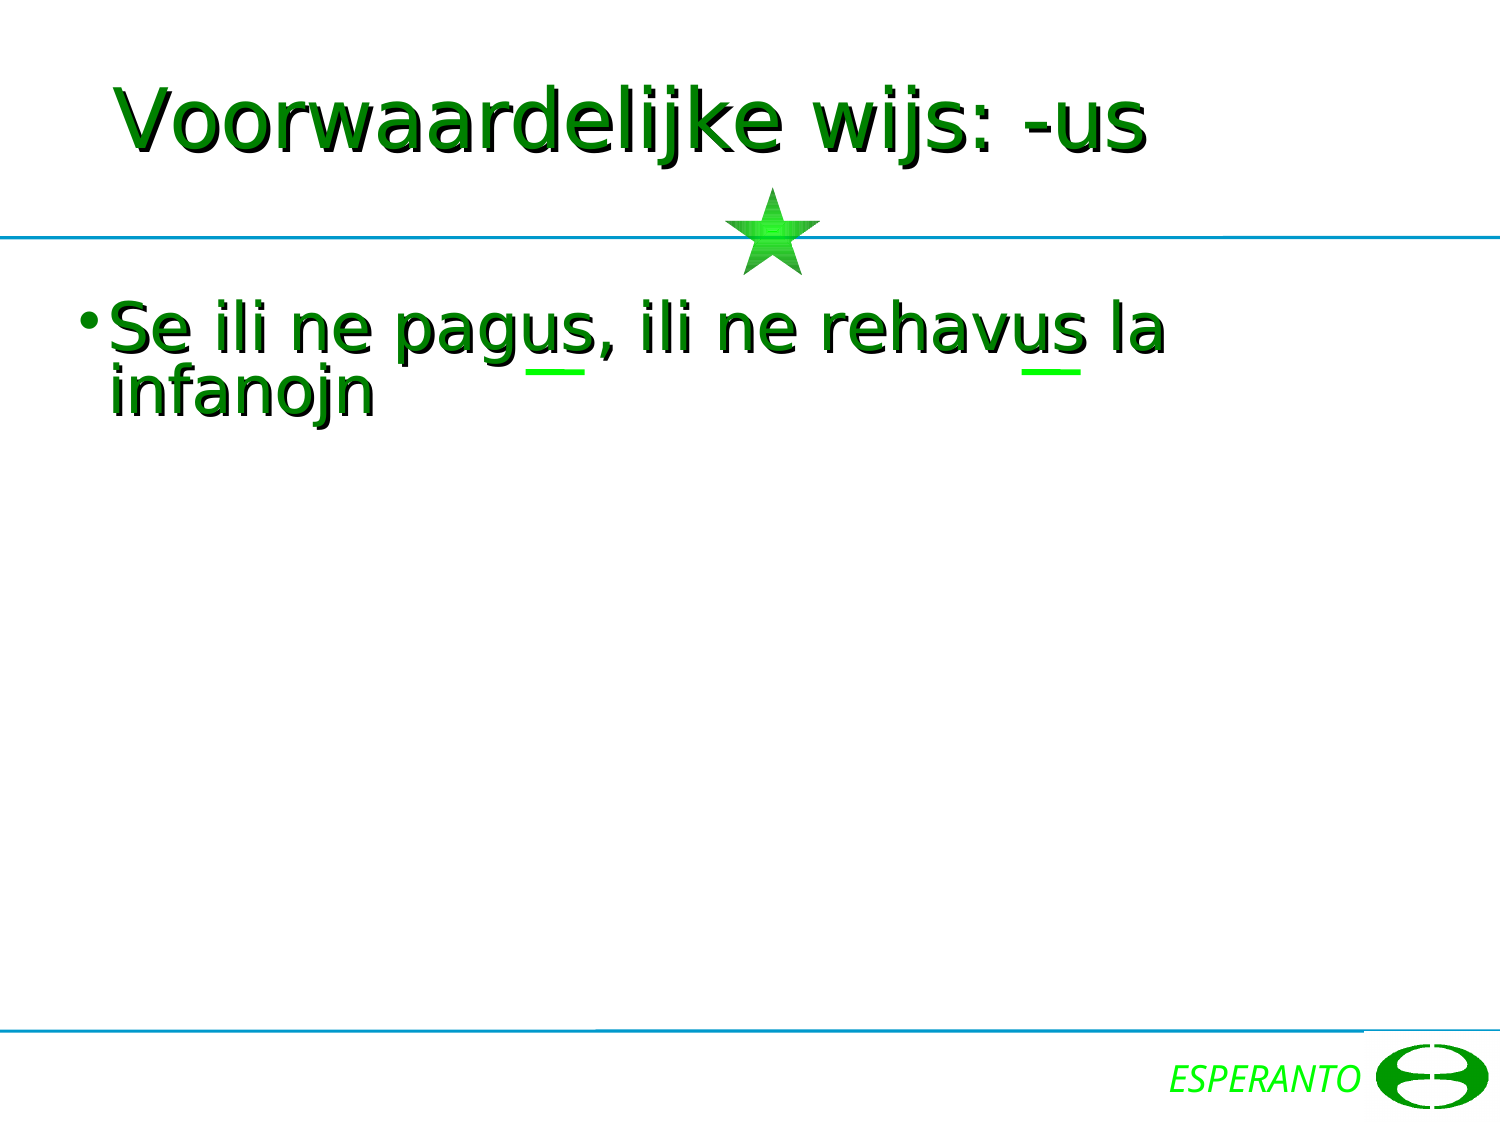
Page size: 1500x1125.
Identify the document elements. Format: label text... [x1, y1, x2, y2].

title Voorwaardelijke wijs: -us [112, 5, 1448, 245]
list Se ili ne pagus, ili ne rehavus la infanojn [78, 299, 1448, 1004]
picture [1364, 1032, 1500, 1122]
